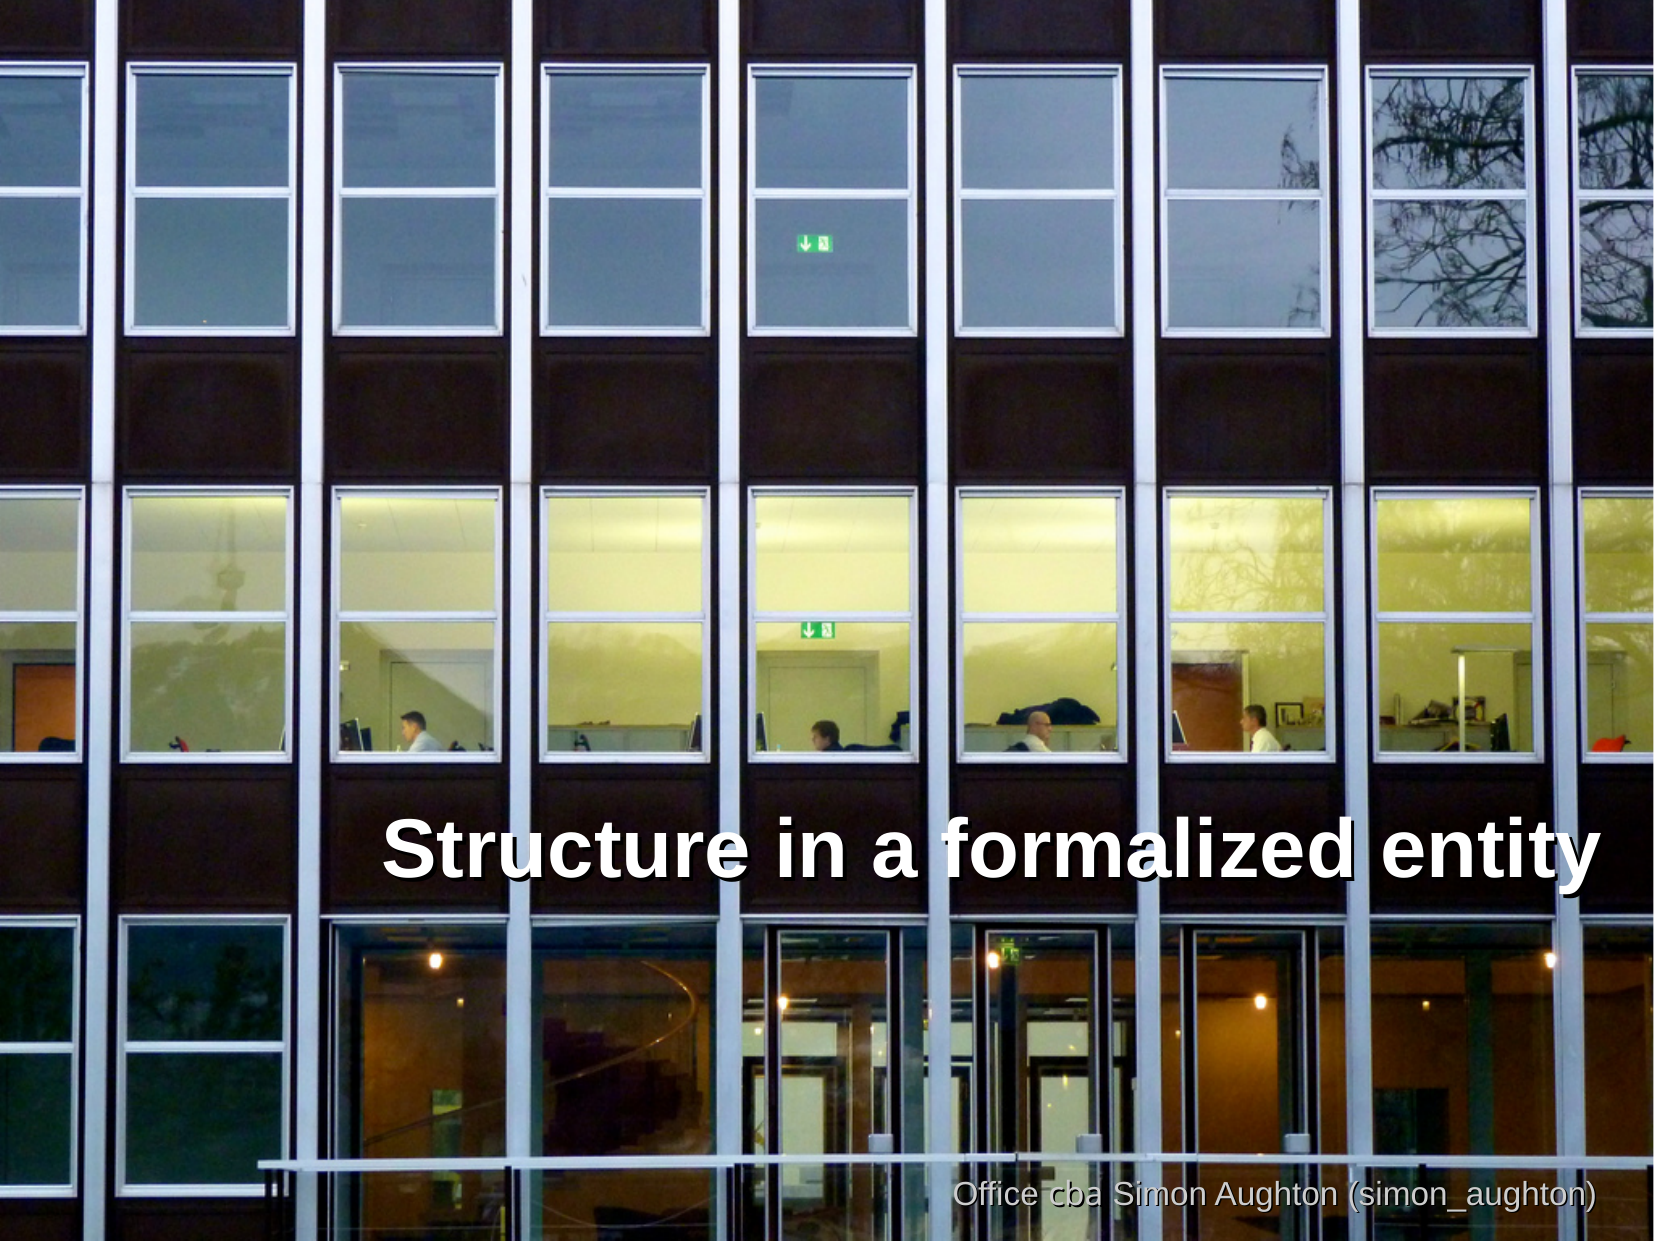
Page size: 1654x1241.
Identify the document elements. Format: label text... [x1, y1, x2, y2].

text_box Office cba Simon Aughton (simon_aughton) [262, 1162, 1613, 1215]
picture [0, 0, 1654, 1241]
text_box Structure in a formalized entity [341, 794, 1644, 903]
